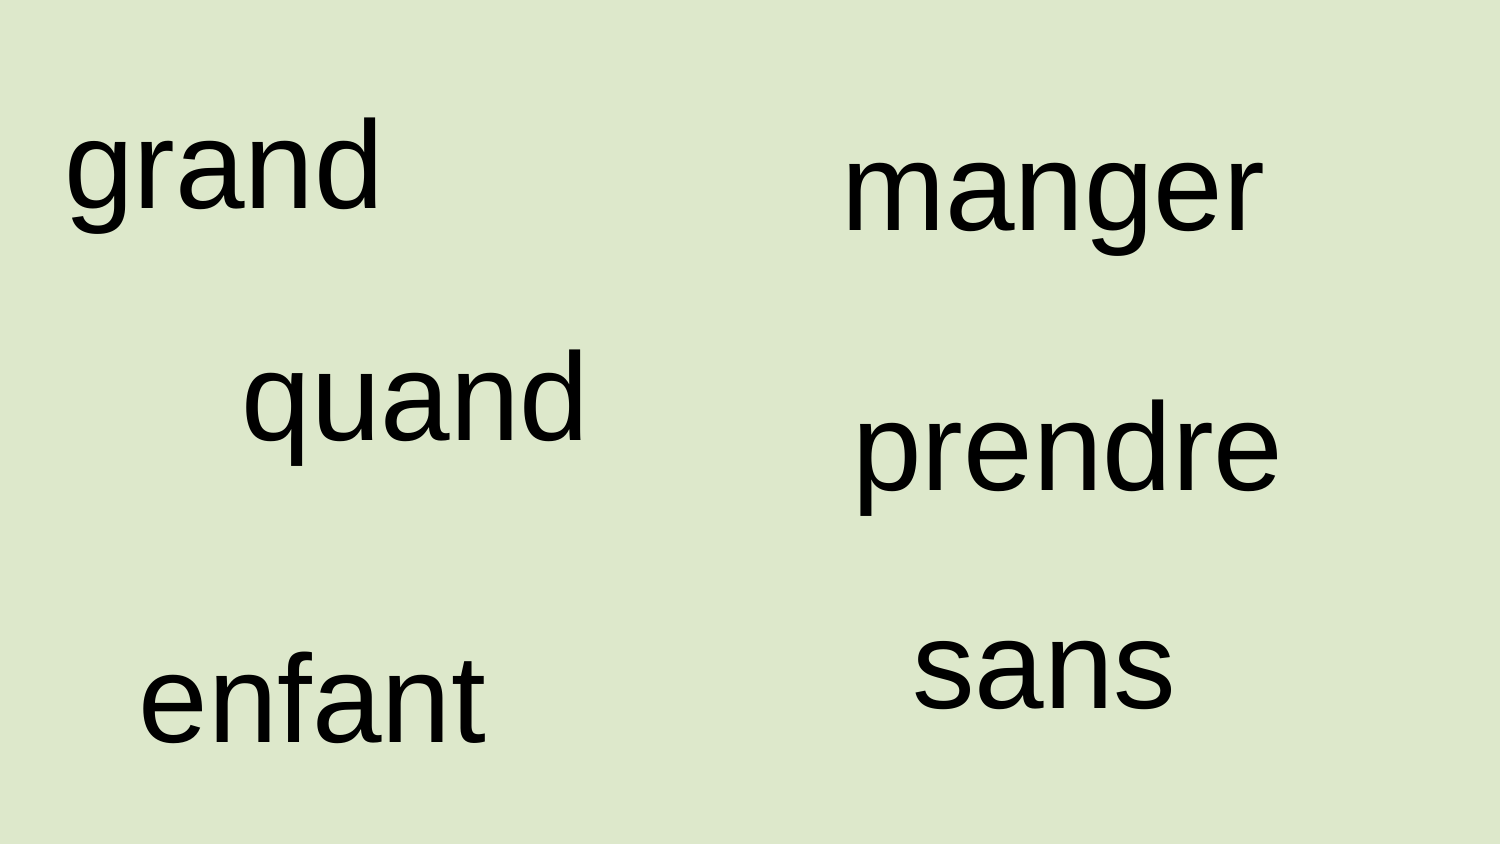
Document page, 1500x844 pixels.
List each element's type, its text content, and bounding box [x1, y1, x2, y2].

text_box prendre [837, 350, 1400, 536]
text_box enfant [123, 602, 687, 788]
text_box sans [897, 568, 1460, 754]
text_box grand [49, 68, 612, 254]
text_box quand [226, 300, 790, 486]
text_box manger [826, 90, 1389, 276]
